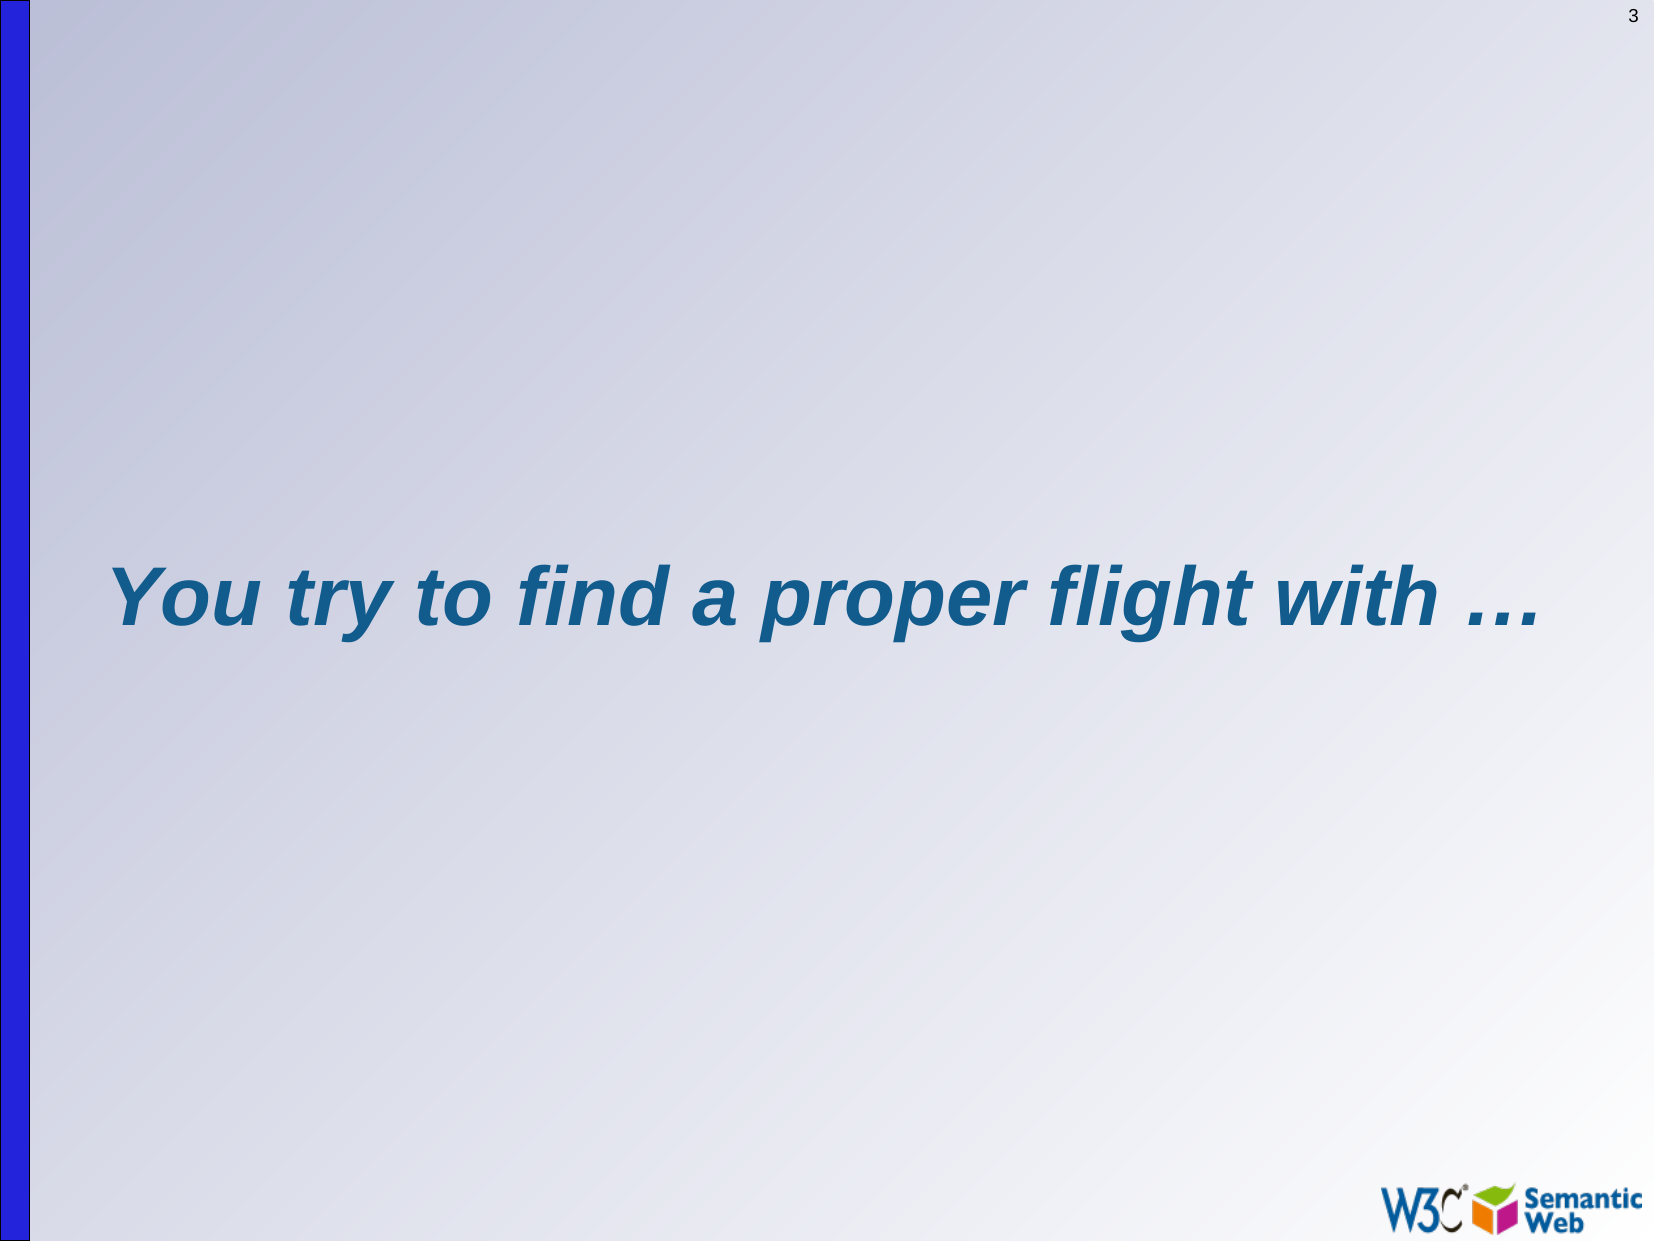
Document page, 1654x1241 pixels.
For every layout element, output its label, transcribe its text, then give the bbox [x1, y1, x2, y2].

title You try to find a proper flight with … [59, 546, 1595, 650]
picture [1381, 1181, 1642, 1235]
